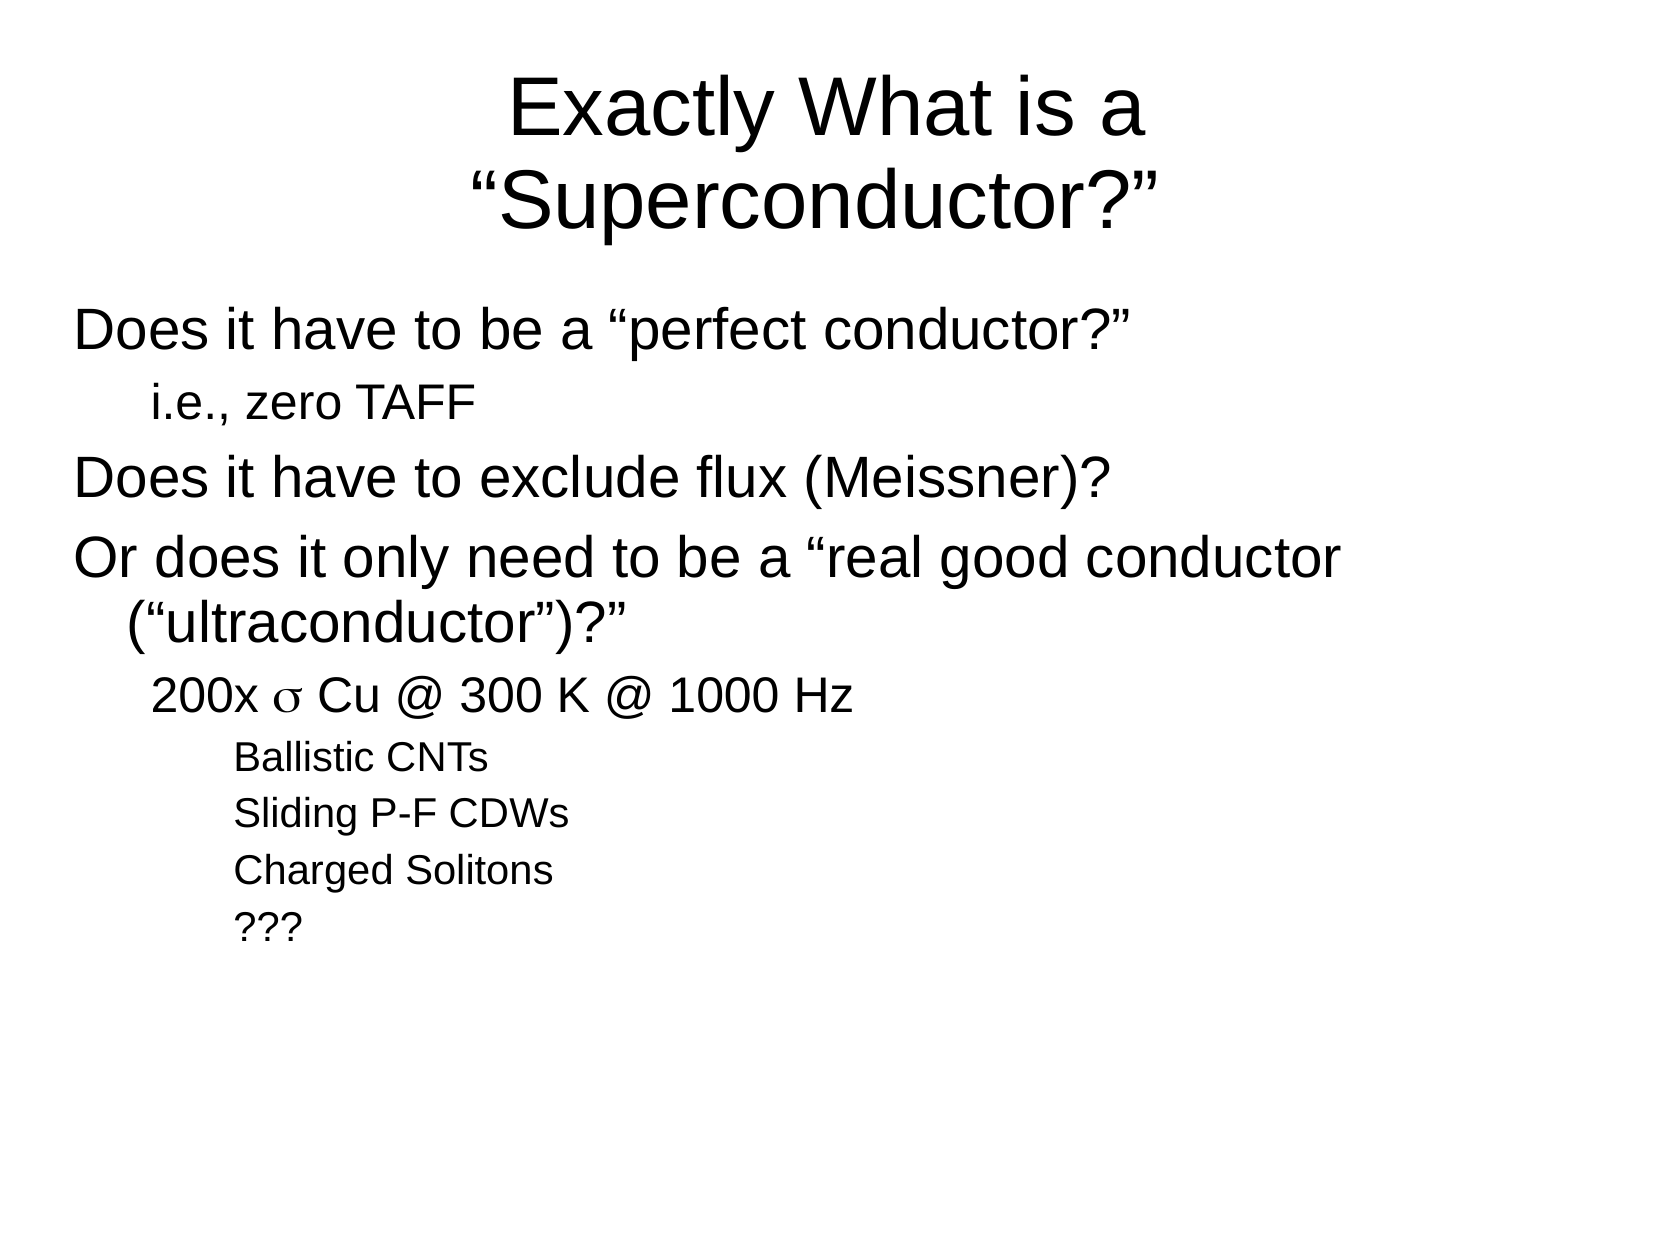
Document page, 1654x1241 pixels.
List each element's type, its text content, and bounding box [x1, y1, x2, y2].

list Does it have to be a “perfect conductor?” i.e., zero TAFF Does it have to exclude flux (Meissner)? Or does it only need to be a “real good conductor (“ultraconductor”)?” 200x  Cu @ 300 K @ 1000 Hz Ballistic CNTs Sliding P-F CDWs Charged Solitons ??? [41, 289, 1613, 1108]
title Exactly What is a “Superconductor?” [82, 34, 1571, 272]
